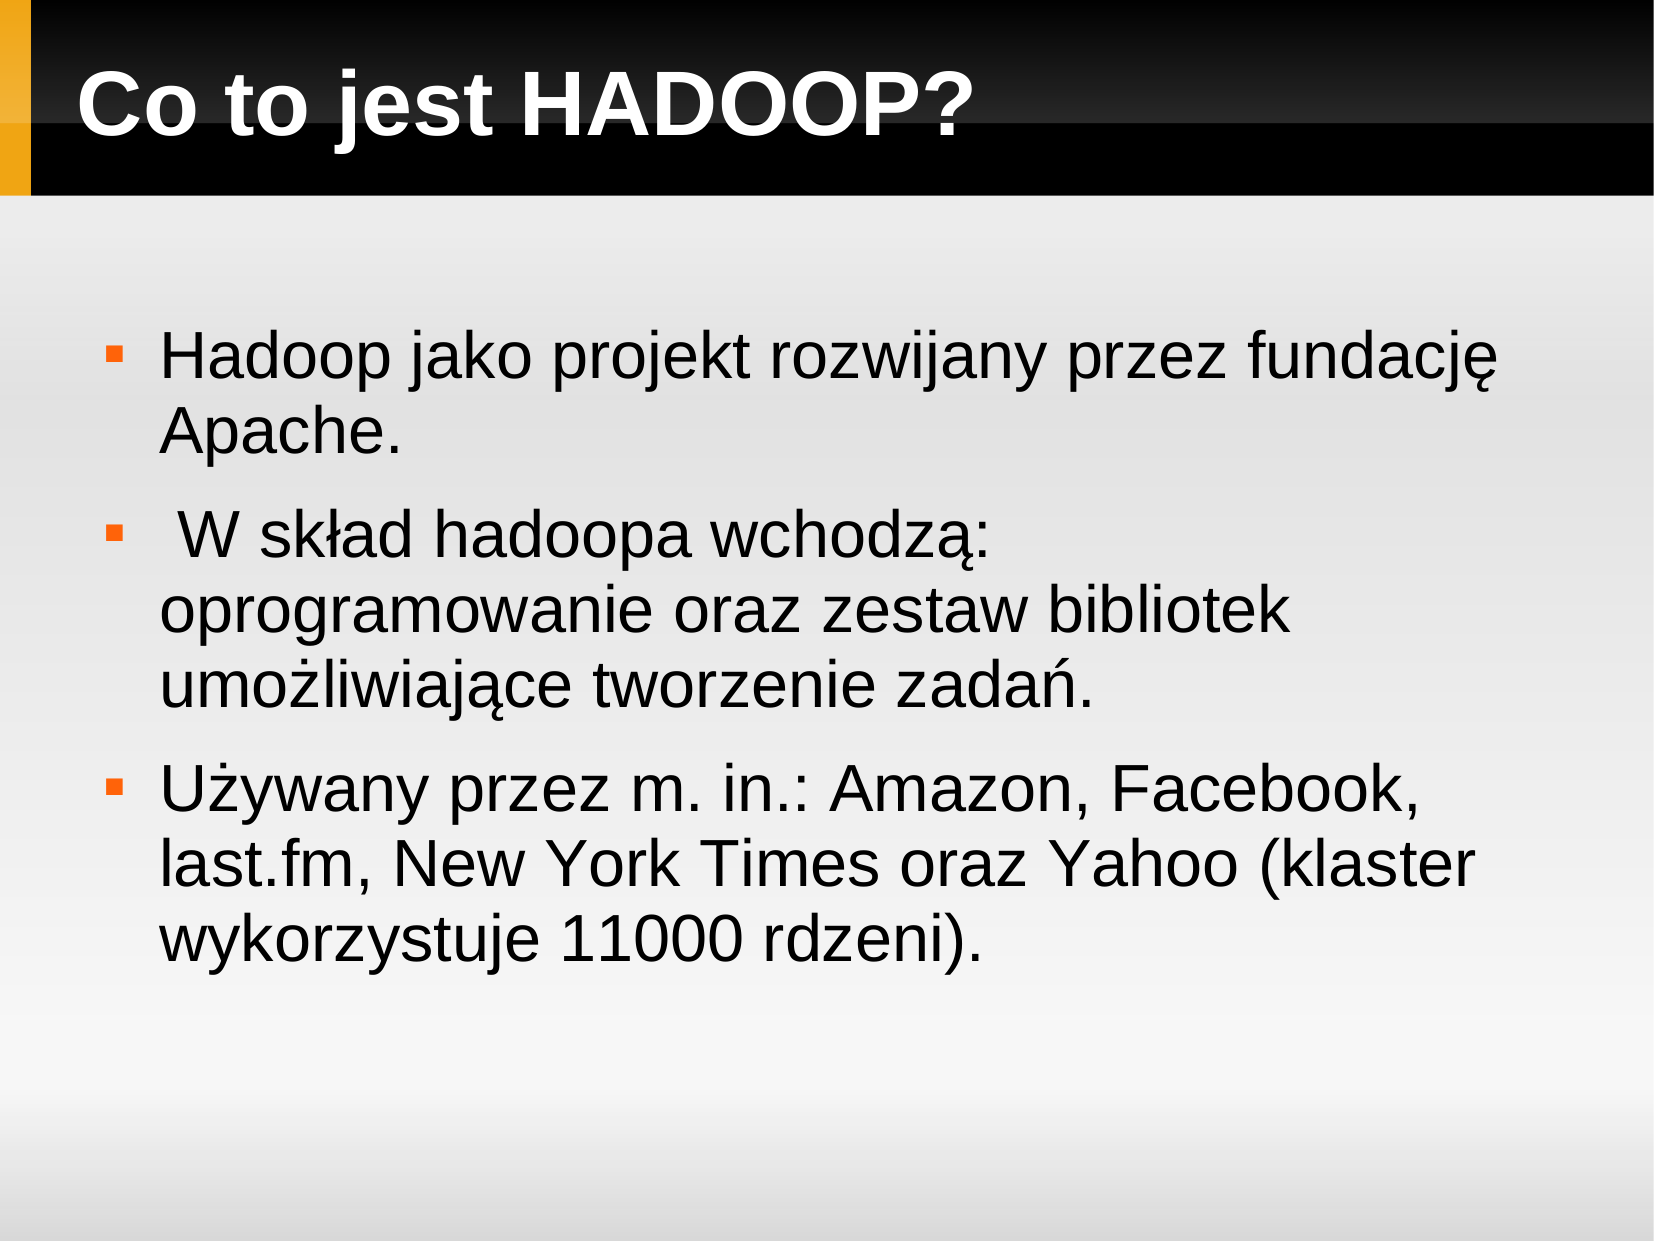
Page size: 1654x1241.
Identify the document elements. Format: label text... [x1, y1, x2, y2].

list Hadoop jako projekt rozwijany przez fundację Apache. W skład hadoopa wchodzą: oprogramowanie oraz zestaw bibliotek umożliwiające tworzenie zadań. Używany przez m. in.: Amazon, Facebook, last.fm, New York Times oraz Yahoo (klaster wykorzystuje 11000 rdzeni). [88, 318, 1572, 1123]
picture [0, 0, 1654, 1241]
title Co to jest HADOOP? [76, 0, 1565, 258]
